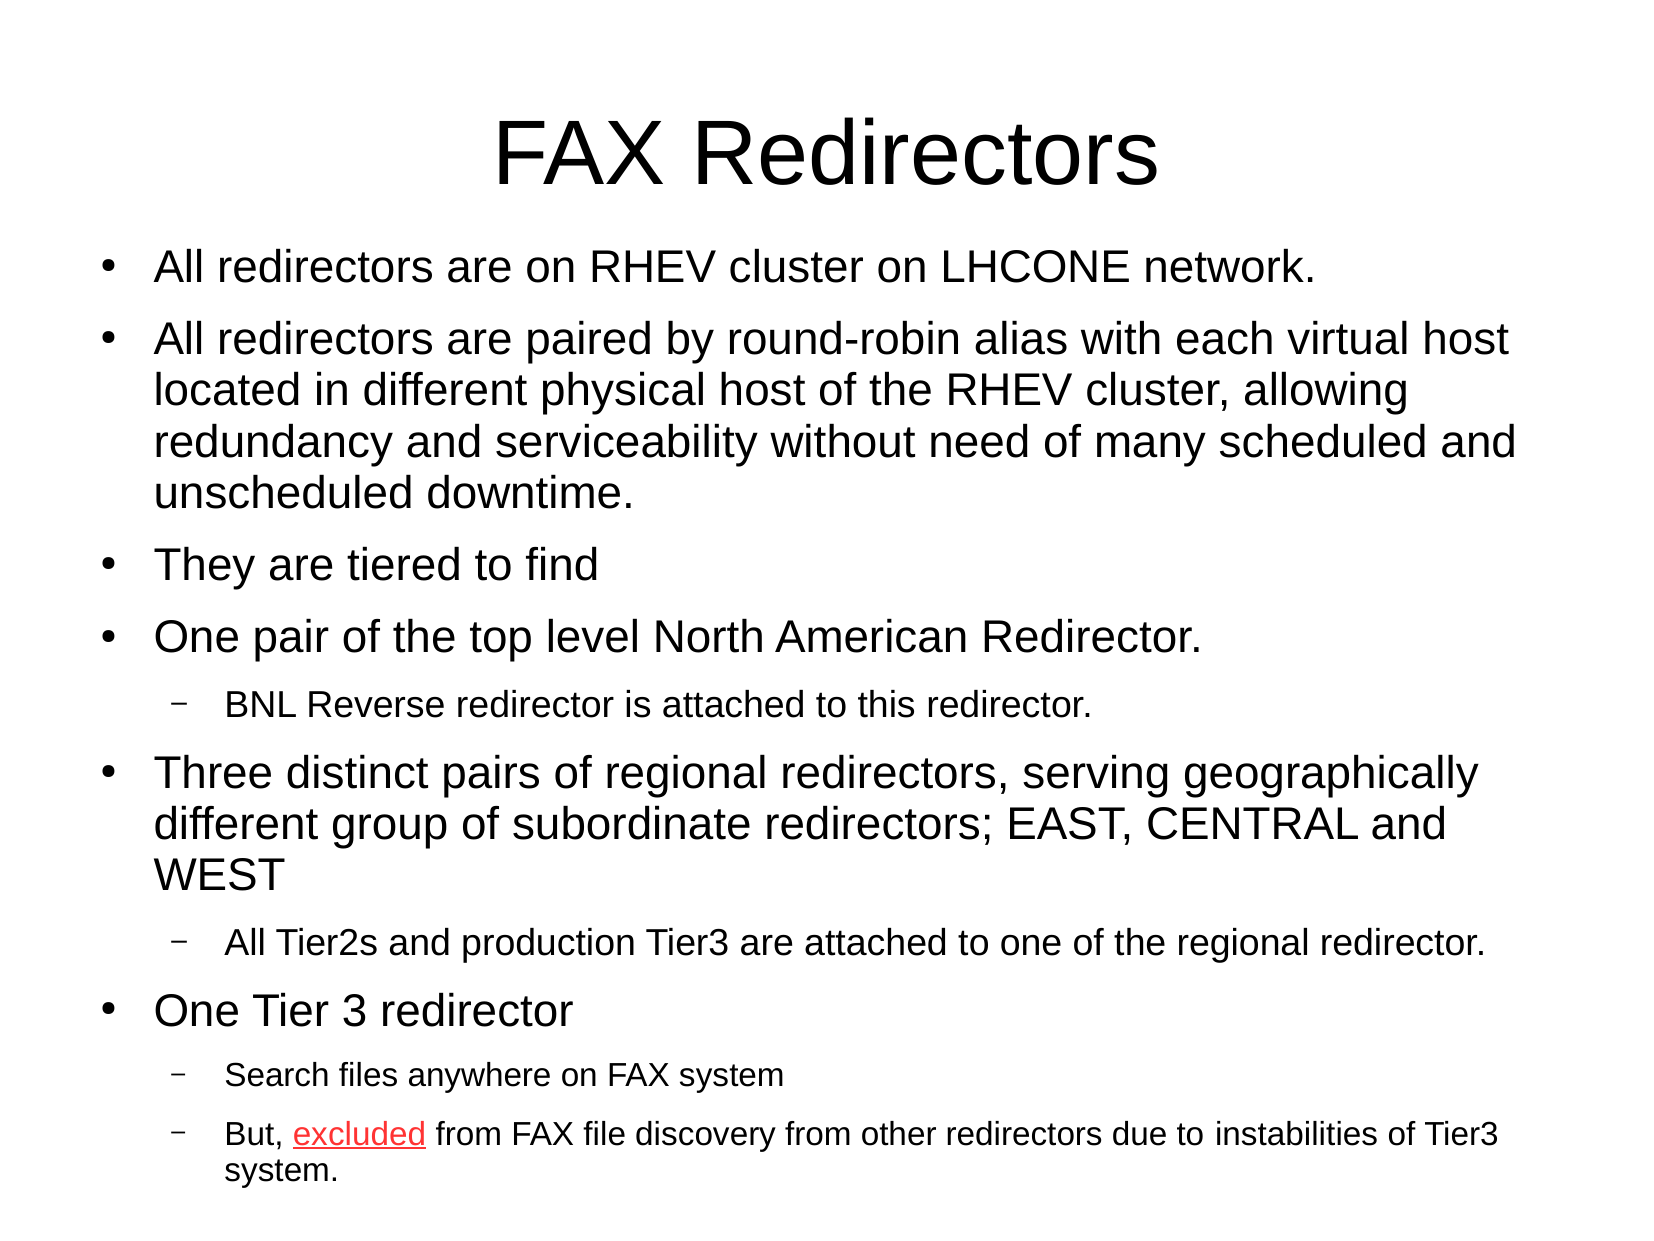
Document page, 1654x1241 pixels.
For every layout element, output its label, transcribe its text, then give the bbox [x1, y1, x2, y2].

title FAX Redirectors [82, 49, 1571, 240]
list All redirectors are on RHEV cluster on LHCONE network. All redirectors are paired by round-robin alias with each virtual host located in different physical host of the RHEV cluster, allowing redundancy and serviceability without need of many scheduled and unscheduled downtime. They are tiered to find One pair of the top level North American Redirector. BNL Reverse redirector is attached to this redirector. Three distinct pairs of regional redirectors, serving geographically different group of subordinate redirectors; EAST, CENTRAL and WEST All Tier2s and production Tier3 are attached to one of the regional redirector. One Tier 3 redirector Search files anywhere on FAX system But, excluded from FAX file discovery from other redirectors due to instabilities of Tier3 system. [82, 240, 1571, 1203]
